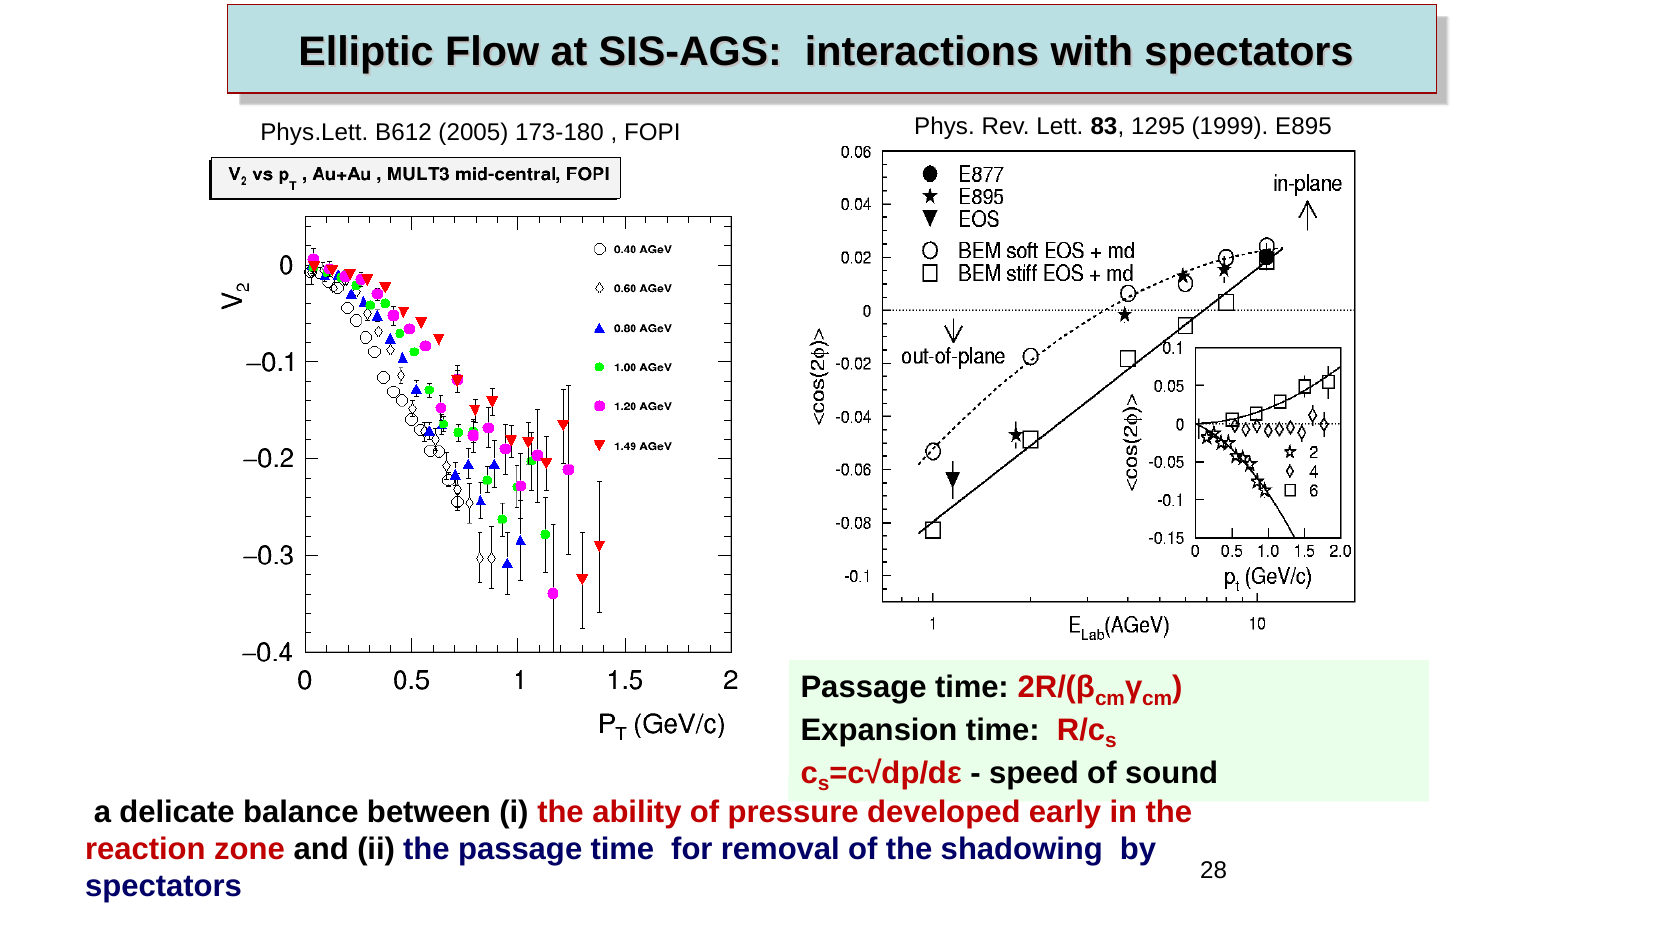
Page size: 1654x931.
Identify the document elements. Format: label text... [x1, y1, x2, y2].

text_box a delicate balance between (i) the ability of pressure developed early in the reaction zone and (ii) the passage time for removal of the shadowing by spectators [70, 784, 1506, 911]
picture [206, 155, 789, 776]
text_box Passage time: 2R/(βcmγcm) Expansion time: R/cs cs=c√dp/dε - speed of sound [788, 660, 1430, 784]
text_box [1185, 847, 1571, 912]
title Elliptic Flow at SIS-AGS: interactions with spectators [227, 4, 1437, 94]
text_box Phys. Rev. Lett. 83, 1295 (1999). E895 [899, 103, 1347, 147]
text_box Phys.Lett. B612 (2005) 173-180 , FOPI [245, 109, 697, 153]
picture [806, 138, 1367, 645]
